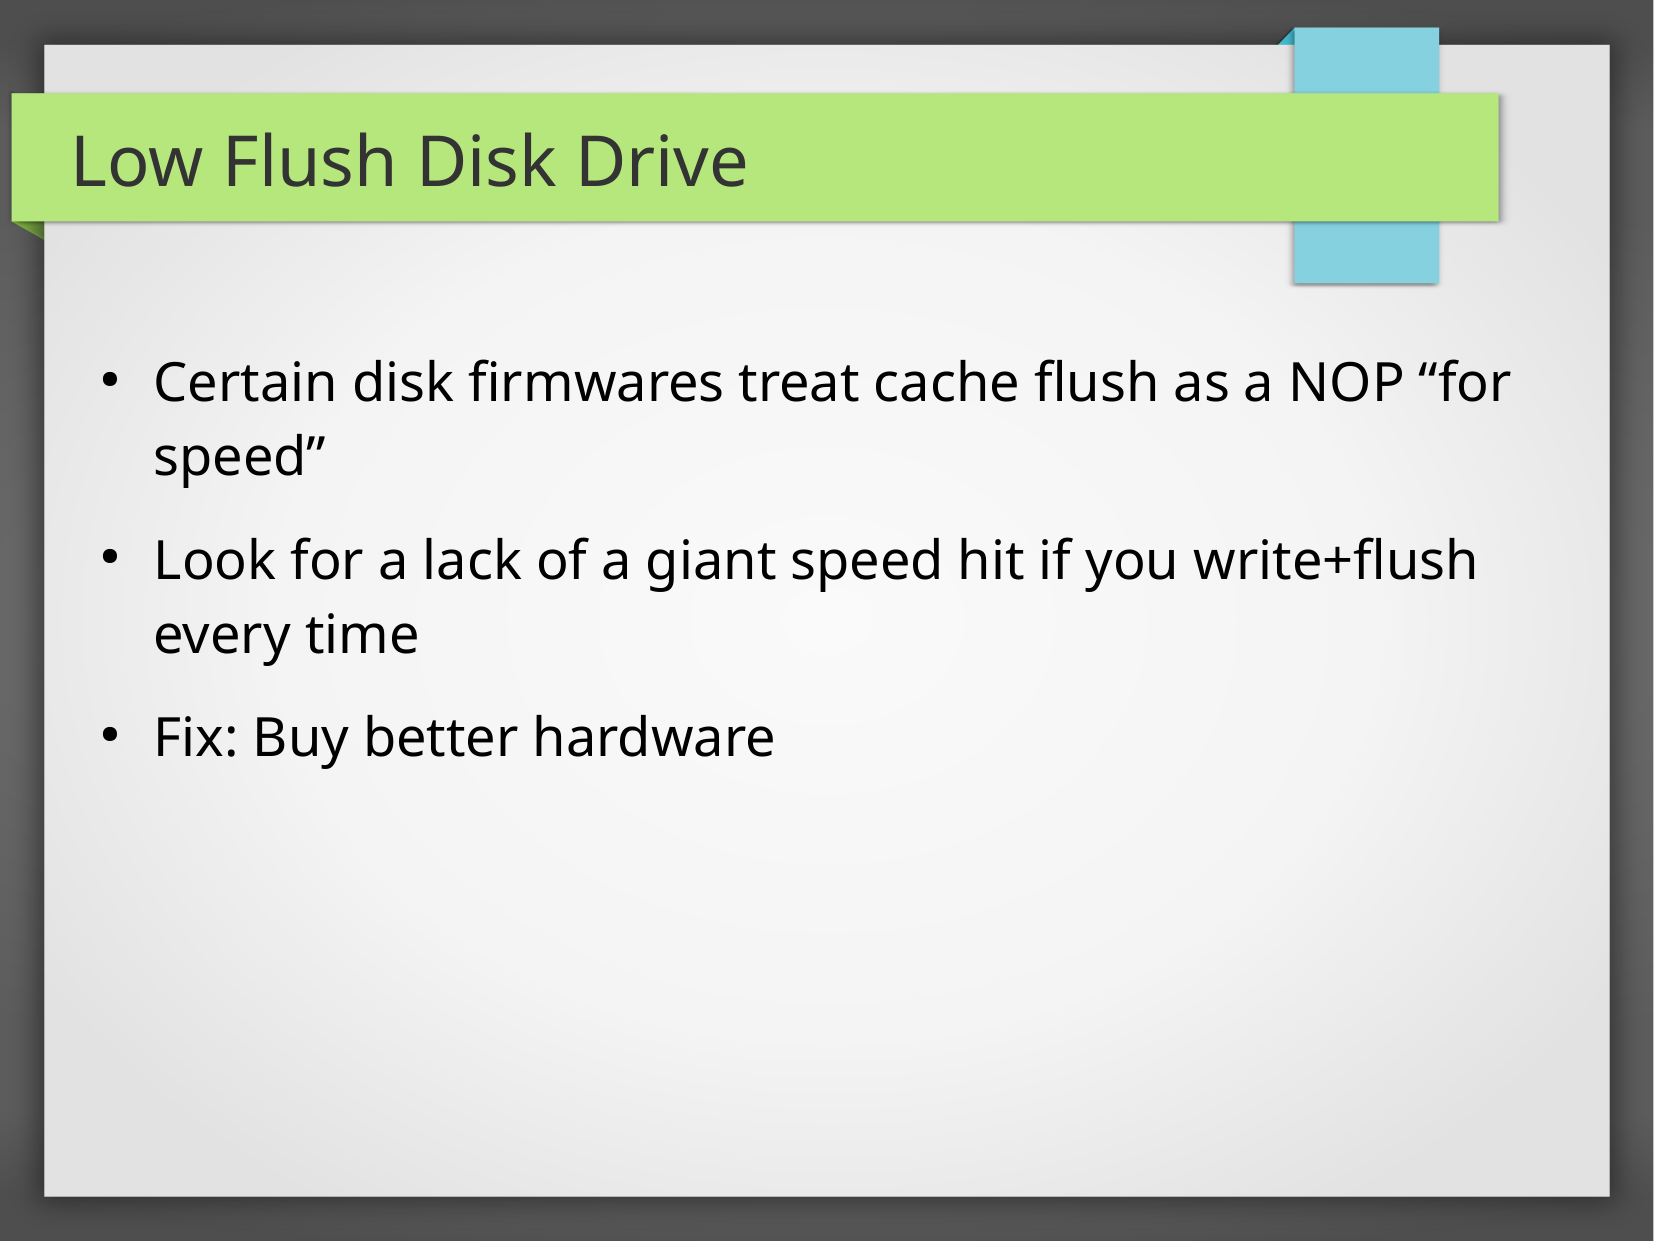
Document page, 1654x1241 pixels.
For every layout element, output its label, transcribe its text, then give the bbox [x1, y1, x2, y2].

list Certain disk firmwares treat cache flush as a NOP “for speed” Look for a lack of a giant speed hit if you write+flush every time Fix: Buy better hardware [82, 343, 1538, 1063]
title Low Flush Disk Drive [70, 106, 1229, 213]
picture [0, 0, 1654, 1241]
